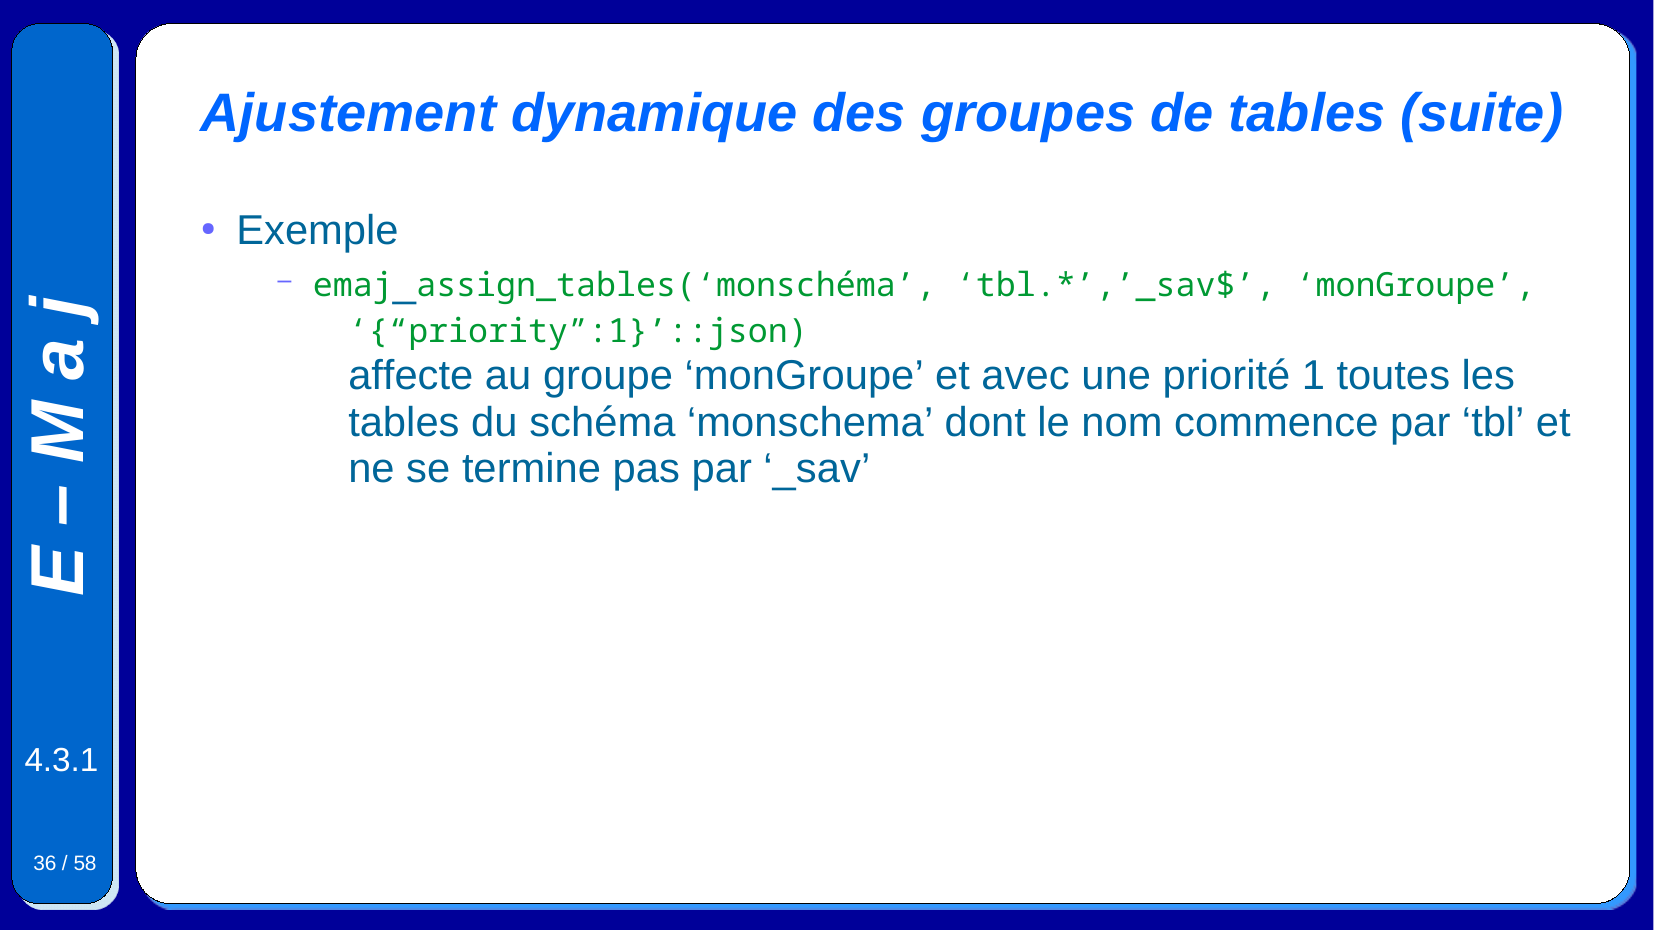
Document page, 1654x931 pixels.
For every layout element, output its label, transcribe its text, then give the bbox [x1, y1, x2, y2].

list Exemple emaj_assign_tables(‘monschéma’, ‘tbl.*’,’_sav$’, ‘monGroupe’, ‘{“priority”:1}’::json) affecte au groupe ‘monGroupe’ et avec une priorité 1 toutes les tables du schéma ‘monschema’ dont le nom commence par ‘tbl’ et ne se termine pas par ‘_sav’ [177, 206, 1587, 829]
title Ajustement dynamique des groupes de tables (suite) [200, 34, 1575, 191]
